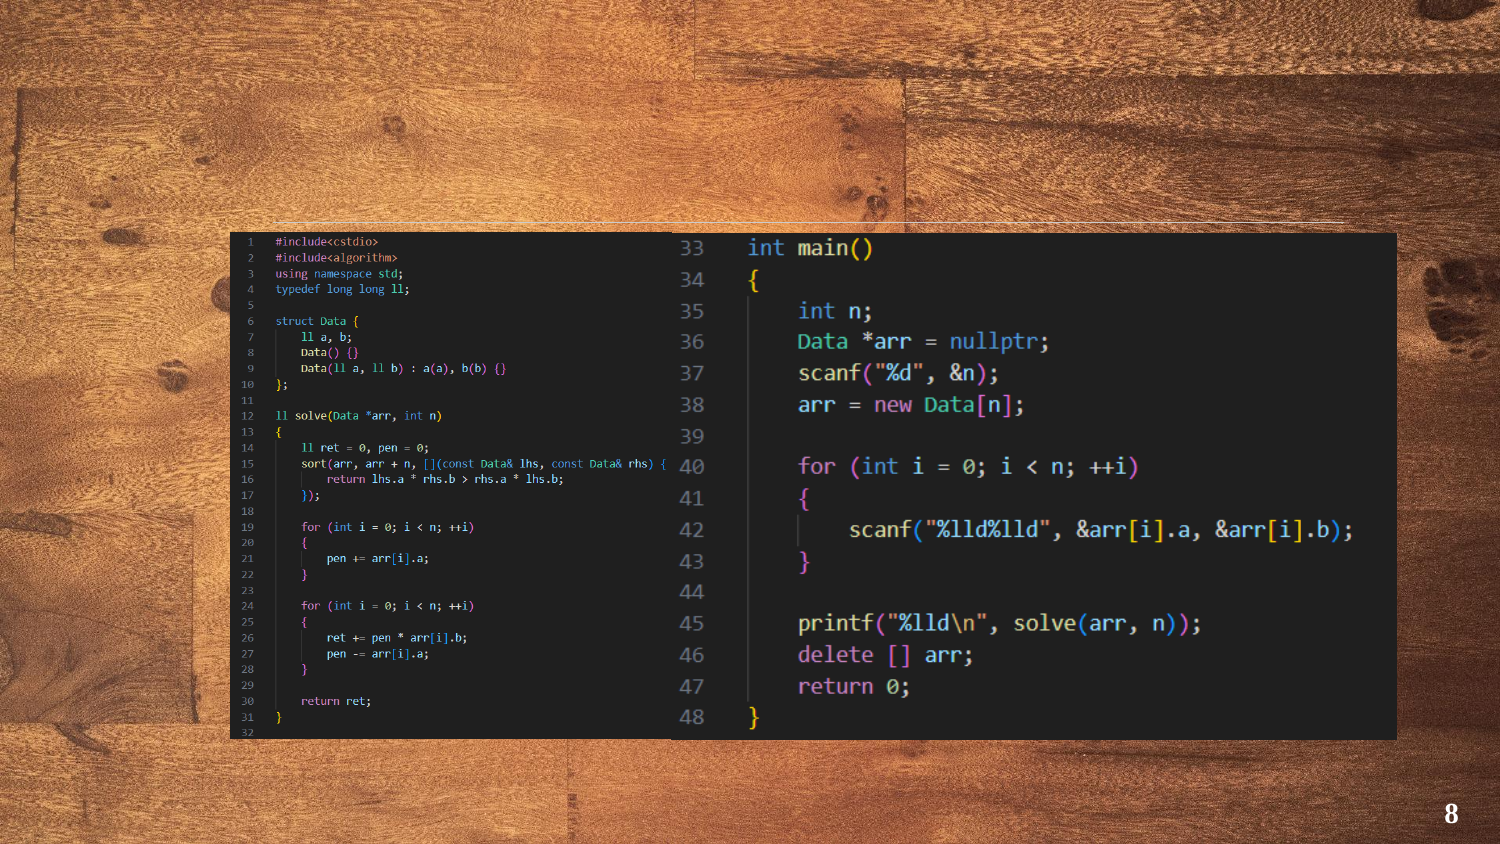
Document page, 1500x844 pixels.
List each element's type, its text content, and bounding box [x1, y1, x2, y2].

picture [230, 232, 1397, 740]
title 範例程式 [255, 117, 1341, 233]
slide_number 7 [1429, 779, 1500, 844]
